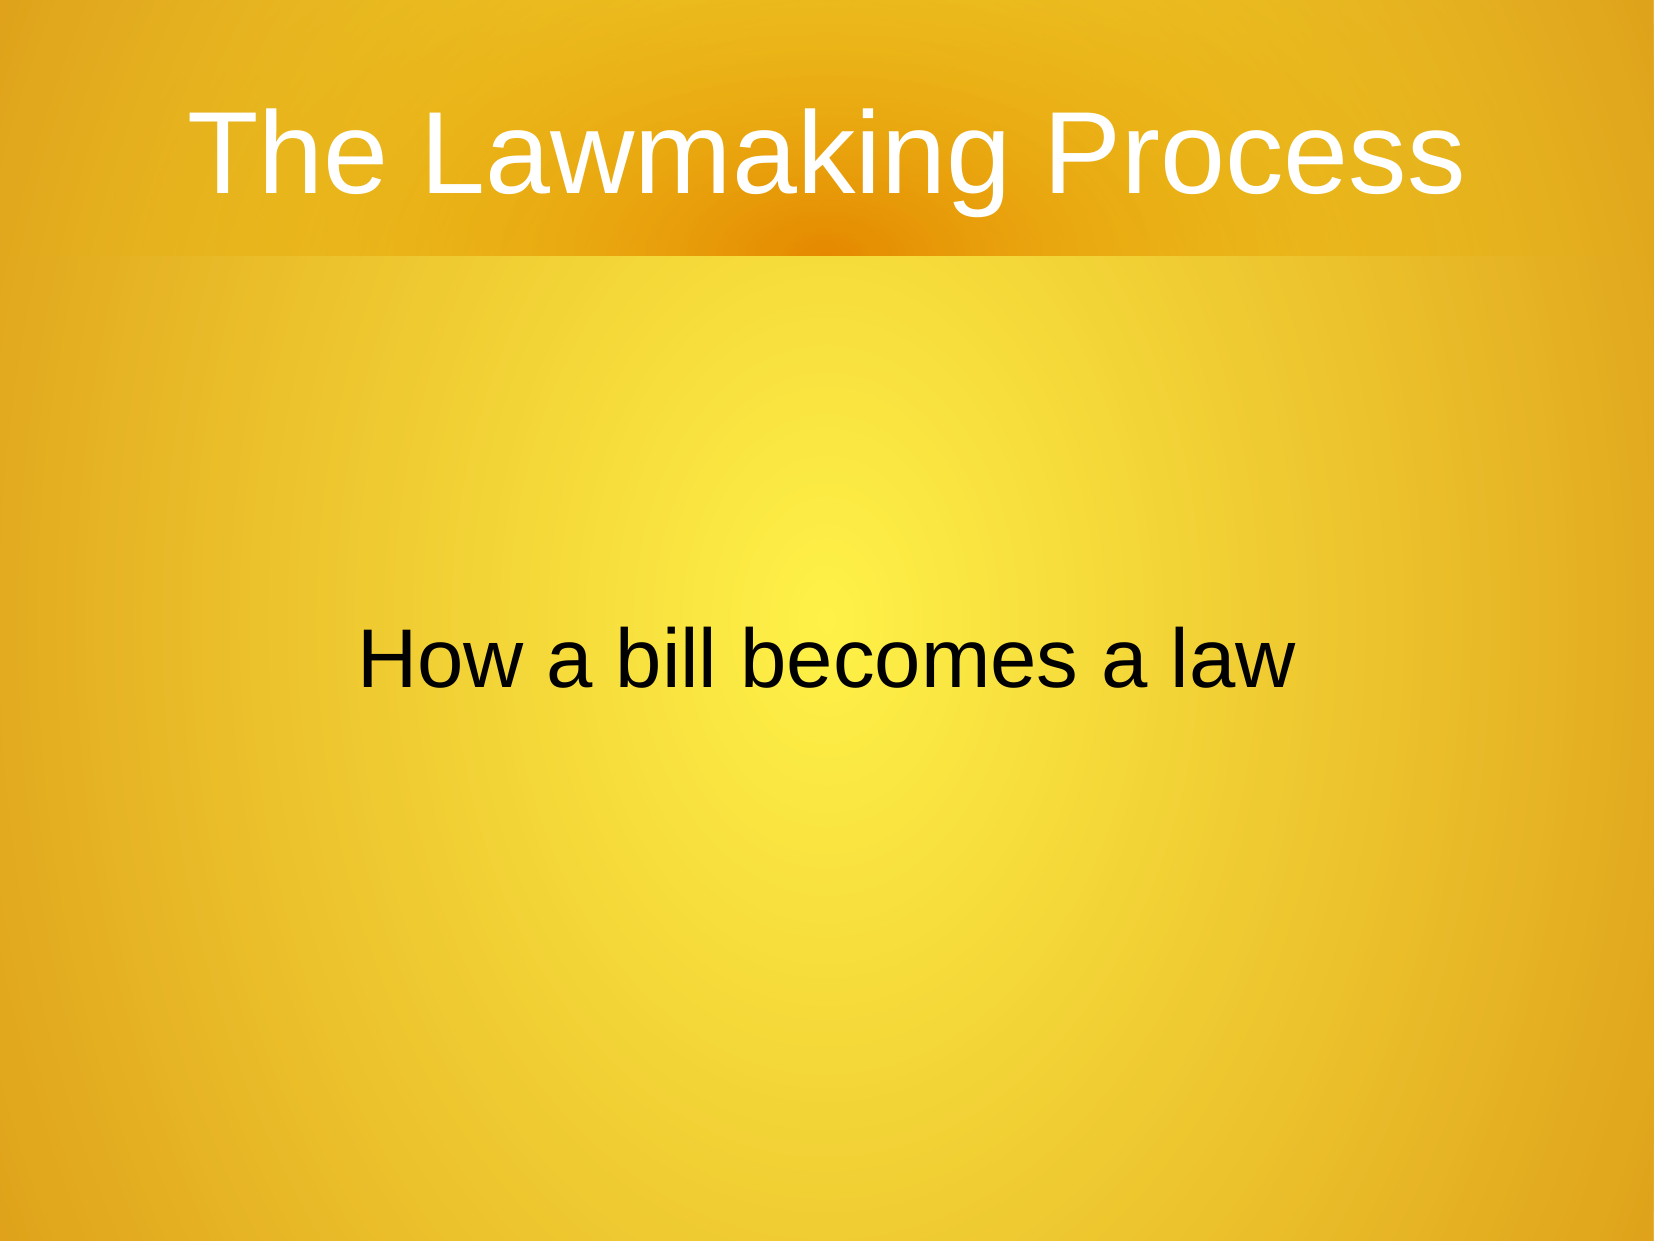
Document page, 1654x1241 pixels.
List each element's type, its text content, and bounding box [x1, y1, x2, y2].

subtitle How a bill becomes a law [82, 299, 1571, 1019]
title The Lawmaking Process [82, 49, 1571, 257]
